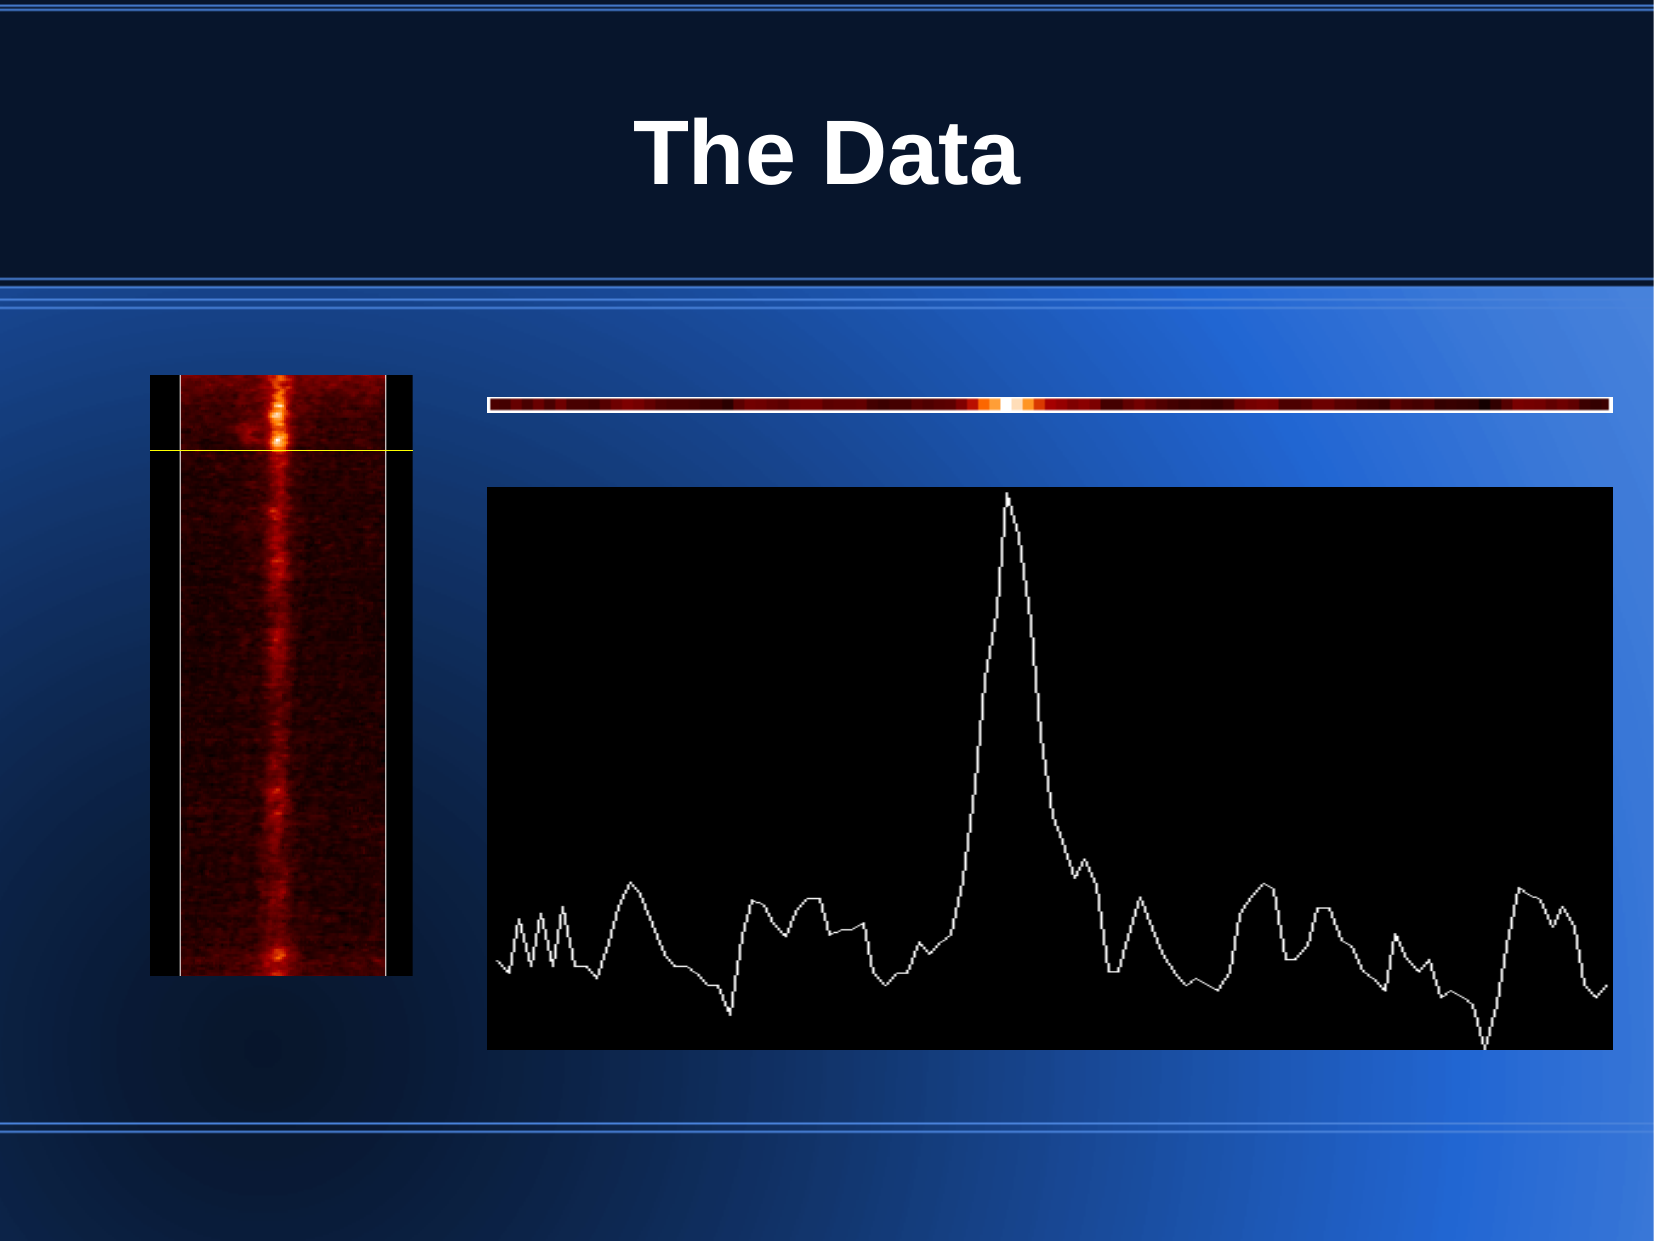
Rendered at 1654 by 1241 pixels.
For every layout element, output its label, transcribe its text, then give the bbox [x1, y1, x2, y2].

title The Data [82, 56, 1571, 250]
picture [0, 0, 1654, 1241]
